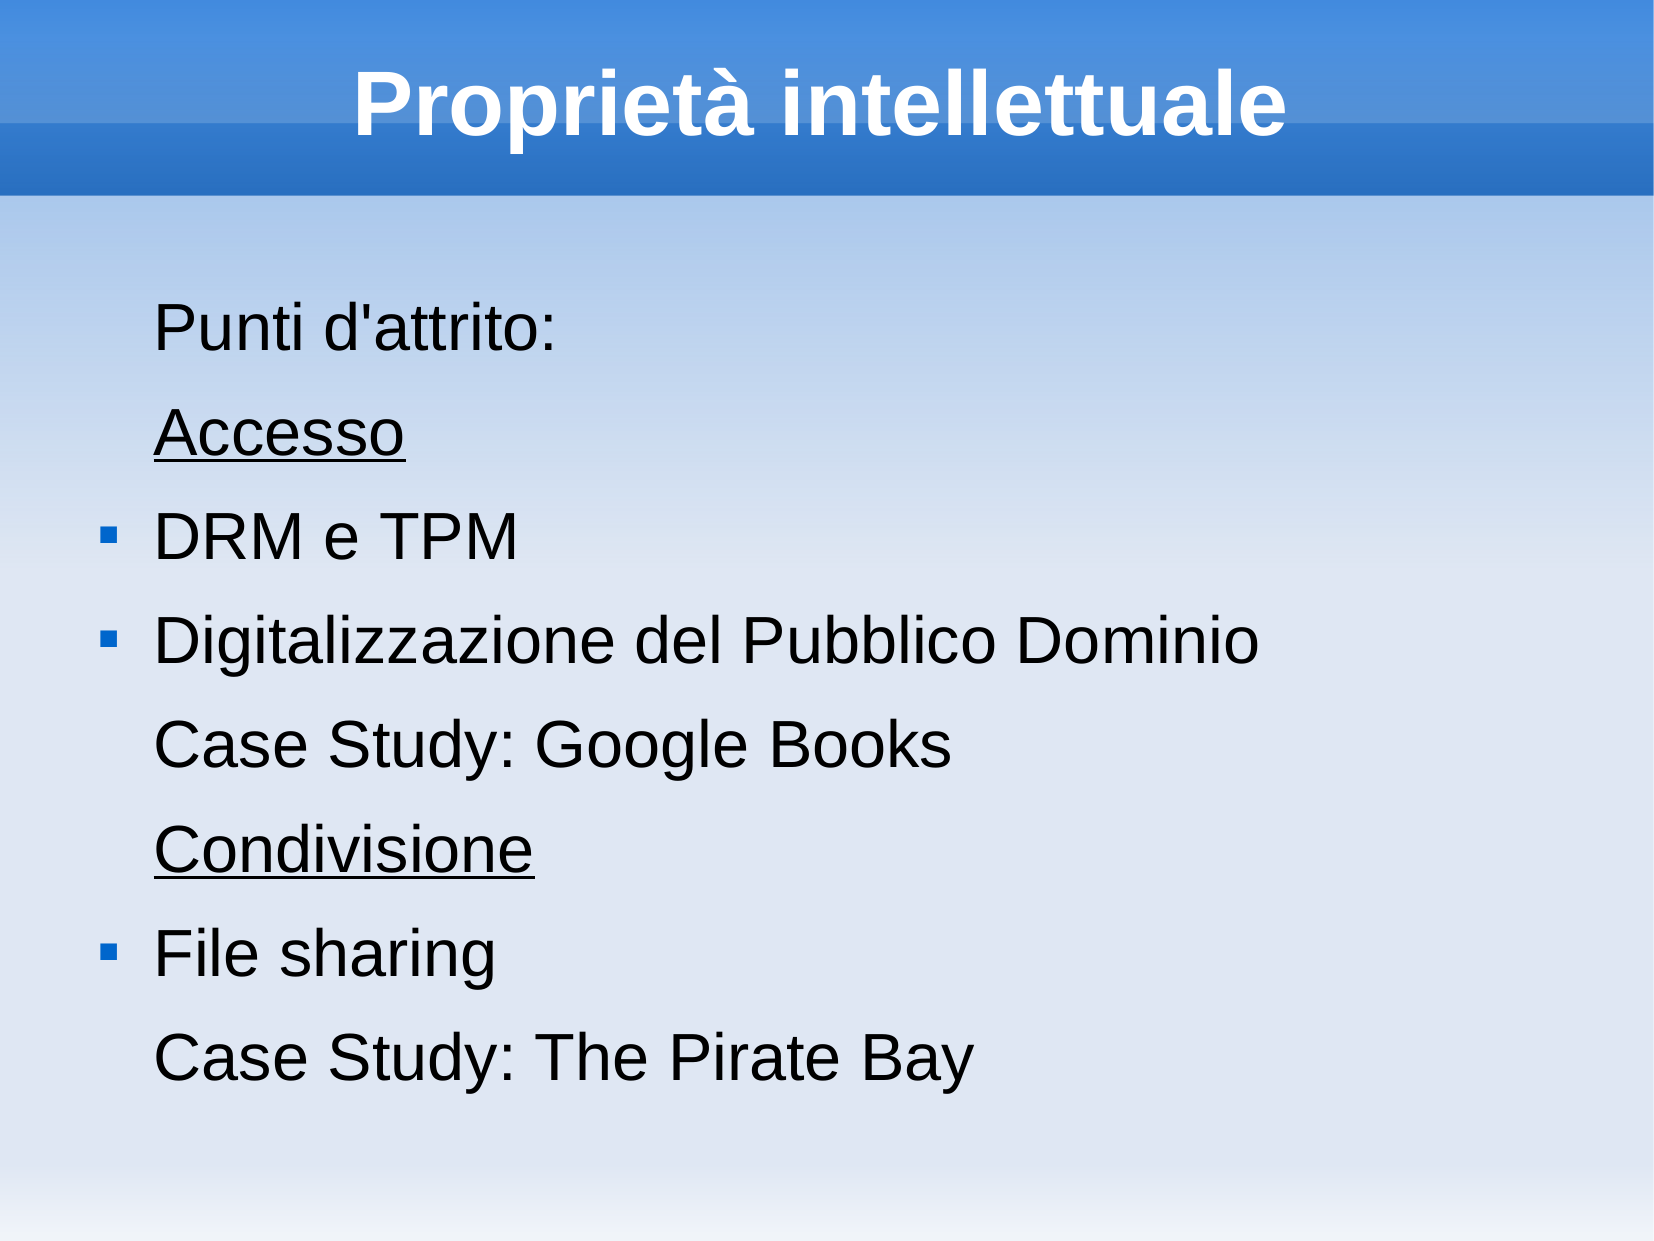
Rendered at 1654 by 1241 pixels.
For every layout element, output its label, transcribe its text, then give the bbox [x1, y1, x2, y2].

list Punti d'attrito: Accesso DRM e TPM Digitalizzazione del Pubblico Dominio Case Study: Google Books Condivisione File sharing Case Study: The Pirate Bay [82, 290, 1571, 1096]
title Proprietà intellettuale [76, 7, 1565, 200]
picture [0, 0, 1654, 1241]
